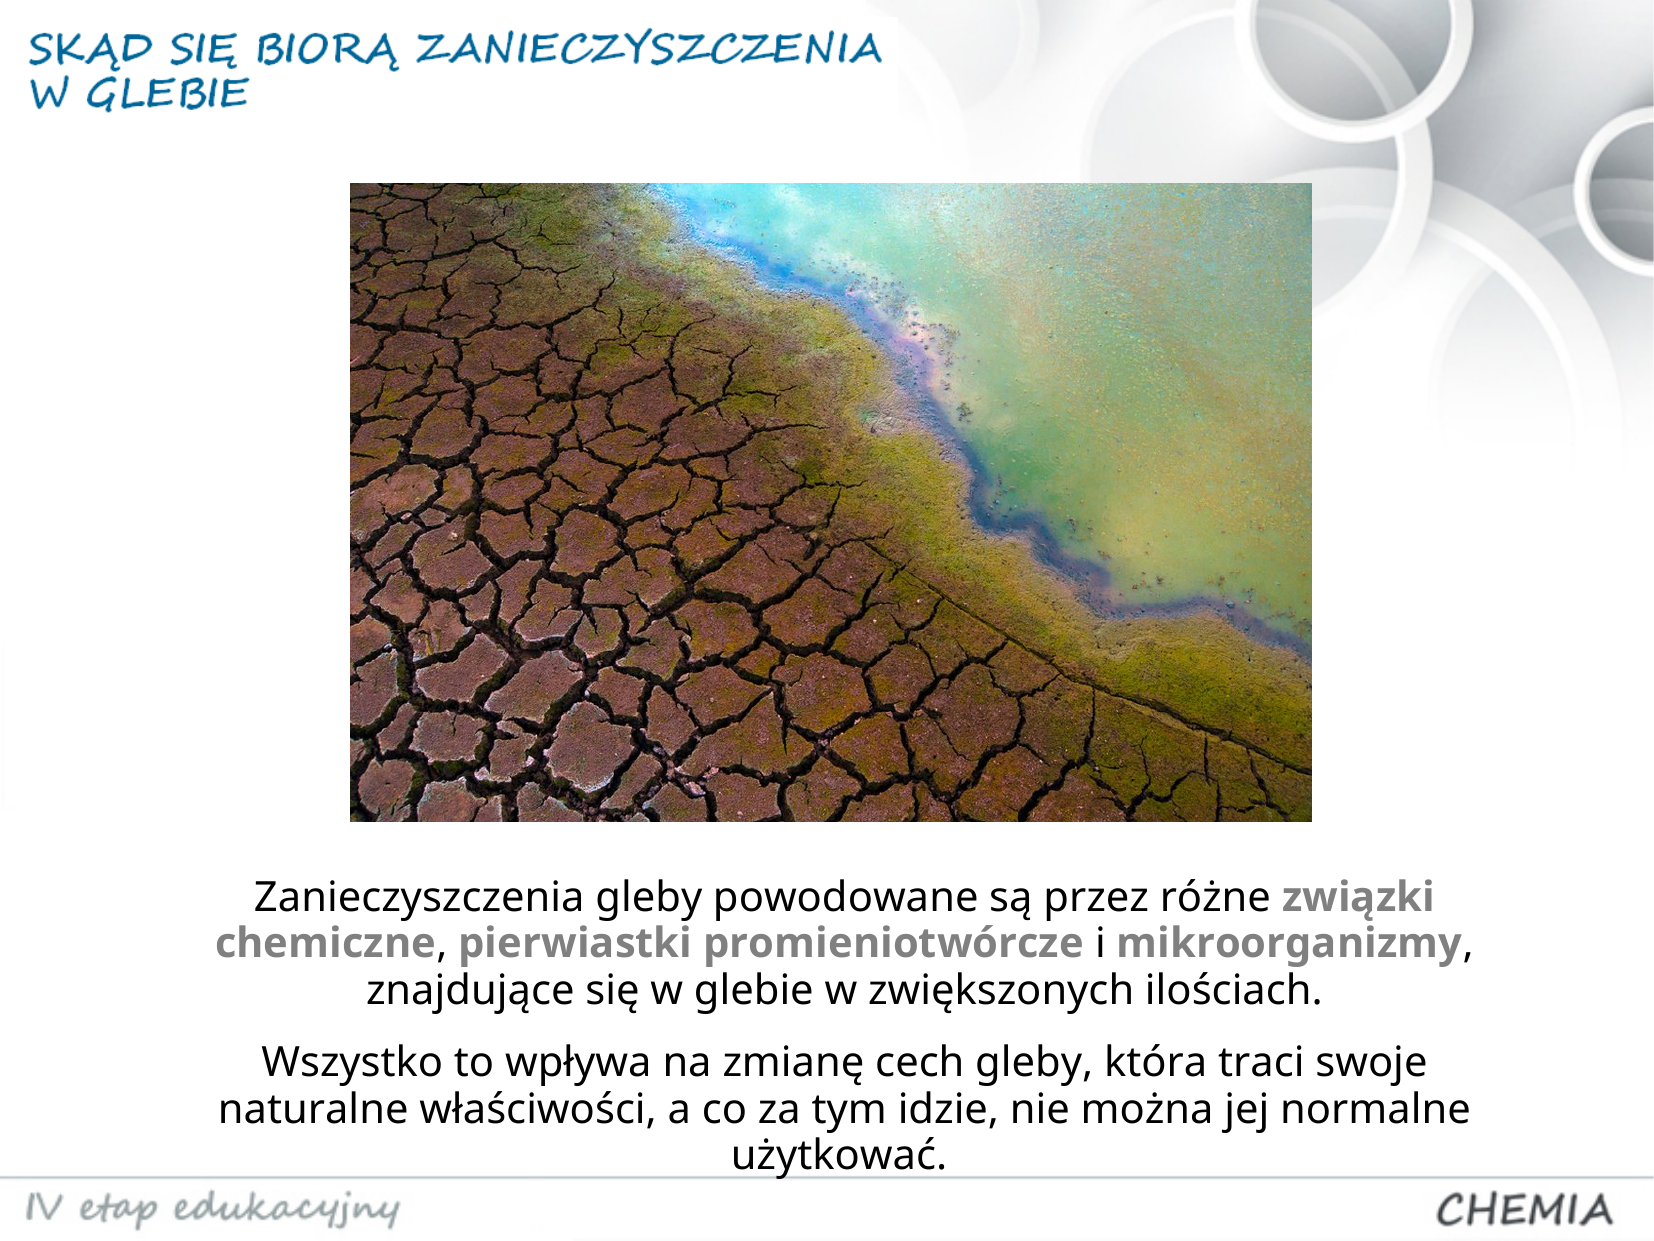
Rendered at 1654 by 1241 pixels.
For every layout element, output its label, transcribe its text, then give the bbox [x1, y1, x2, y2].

picture [0, 0, 1654, 1241]
text_box Zanieczyszczenia gleby powodowane są przez różne związki chemiczne, pierwiastki promieniotwórcze i mikroorganizmy, znajdujące się w glebie w zwiększonych ilościach. Wszystko to wpływa na zmianę cech gleby, która traci swoje naturalne właściwości, a co za tym idzie, nie można jej normalne użytkować. [177, 866, 1513, 1187]
text_box [11, 17, 898, 131]
